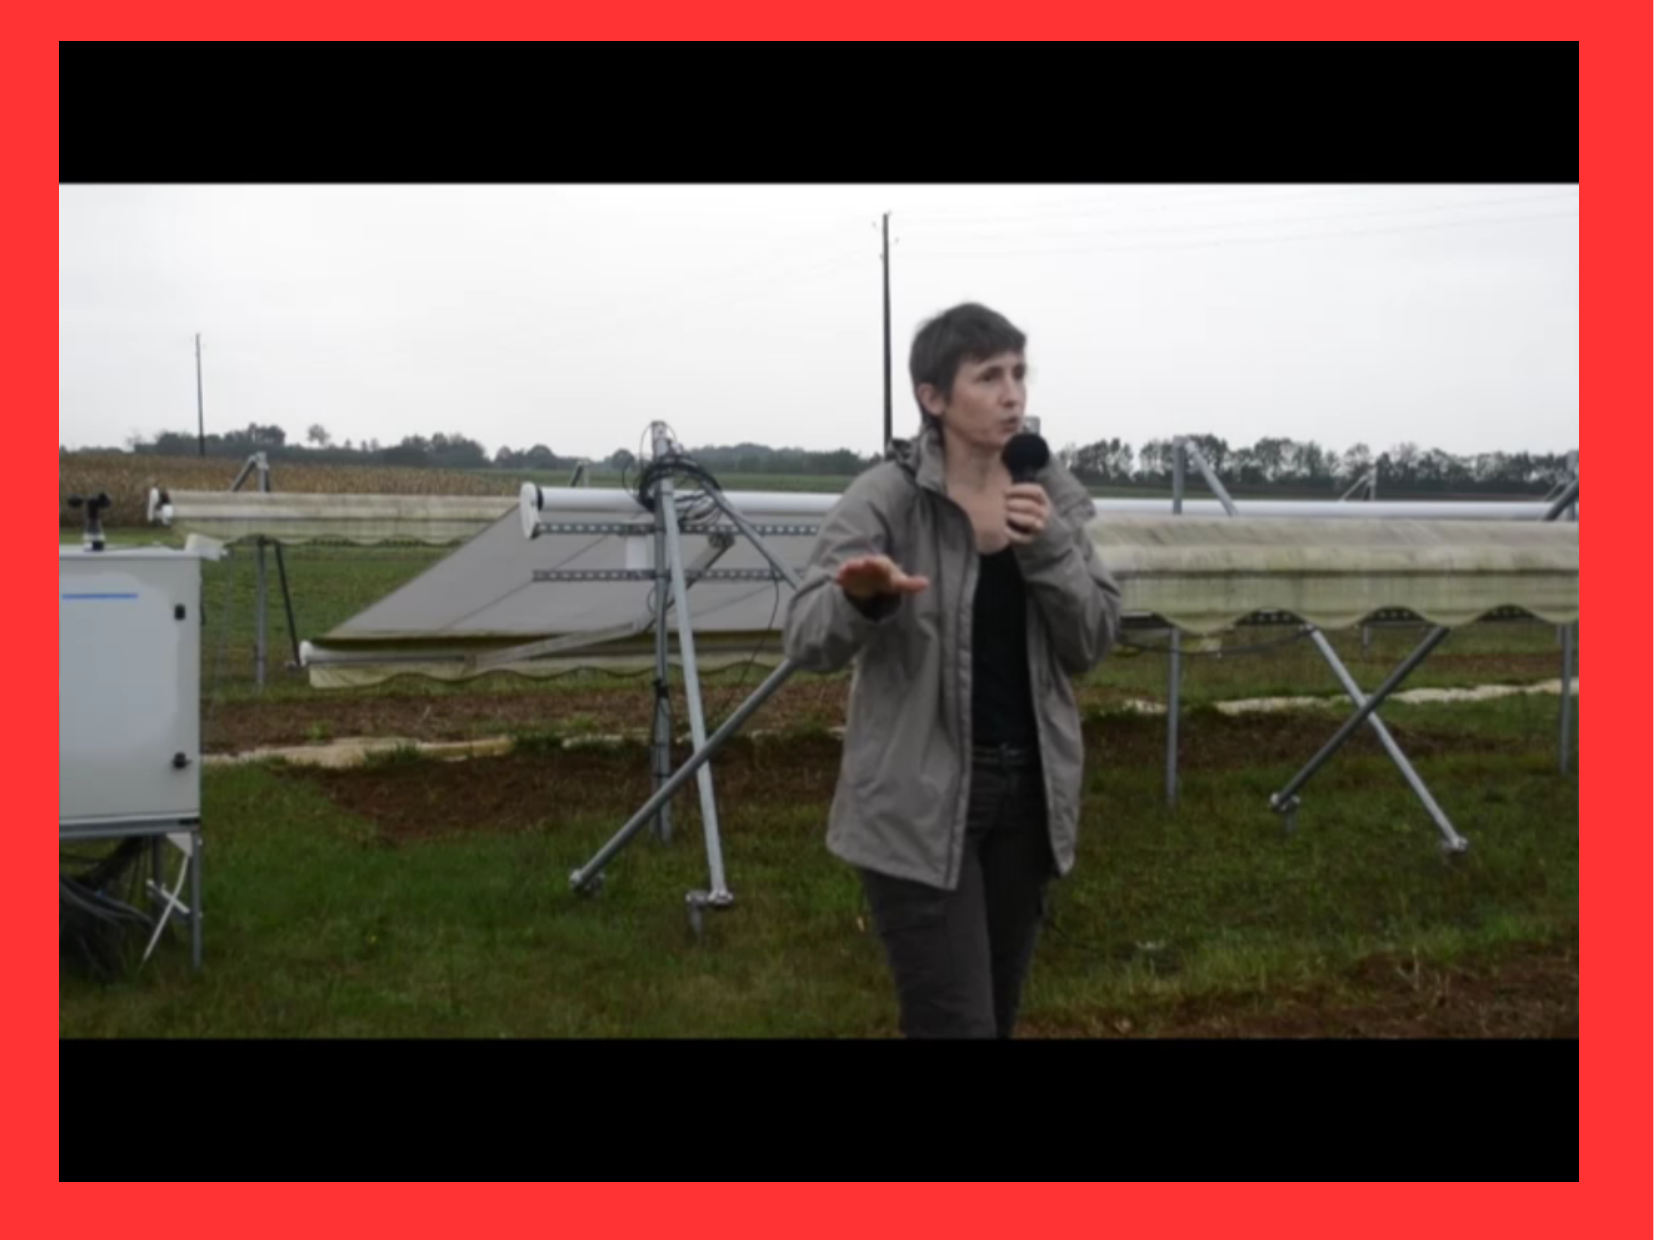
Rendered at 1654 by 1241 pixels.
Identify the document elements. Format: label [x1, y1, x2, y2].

picture [59, 41, 1579, 1182]
